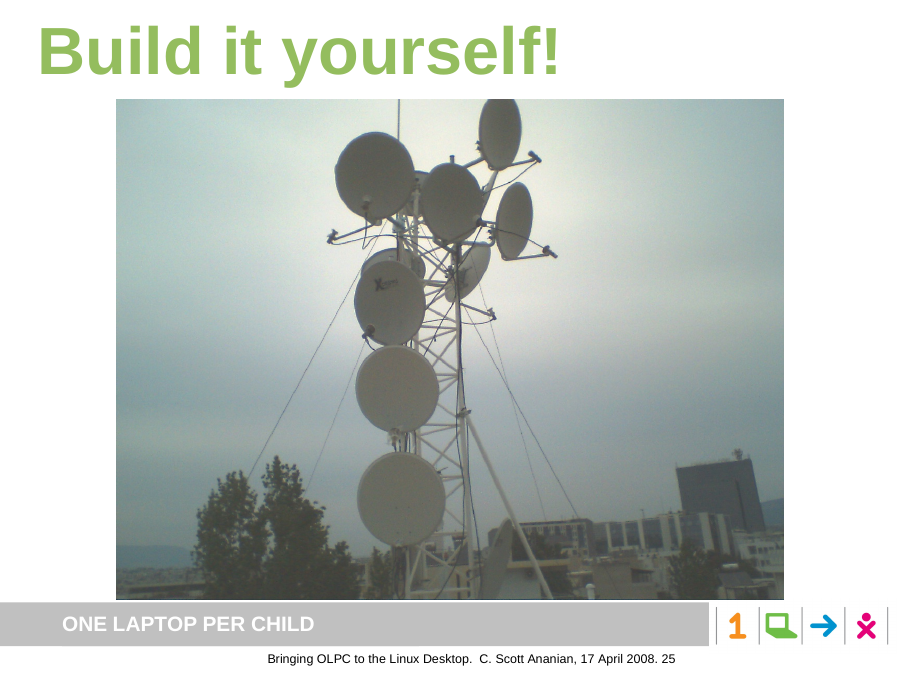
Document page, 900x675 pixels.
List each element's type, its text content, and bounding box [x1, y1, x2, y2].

picture [116, 113, 897, 654]
title Build it yourself! [37, 13, 856, 113]
